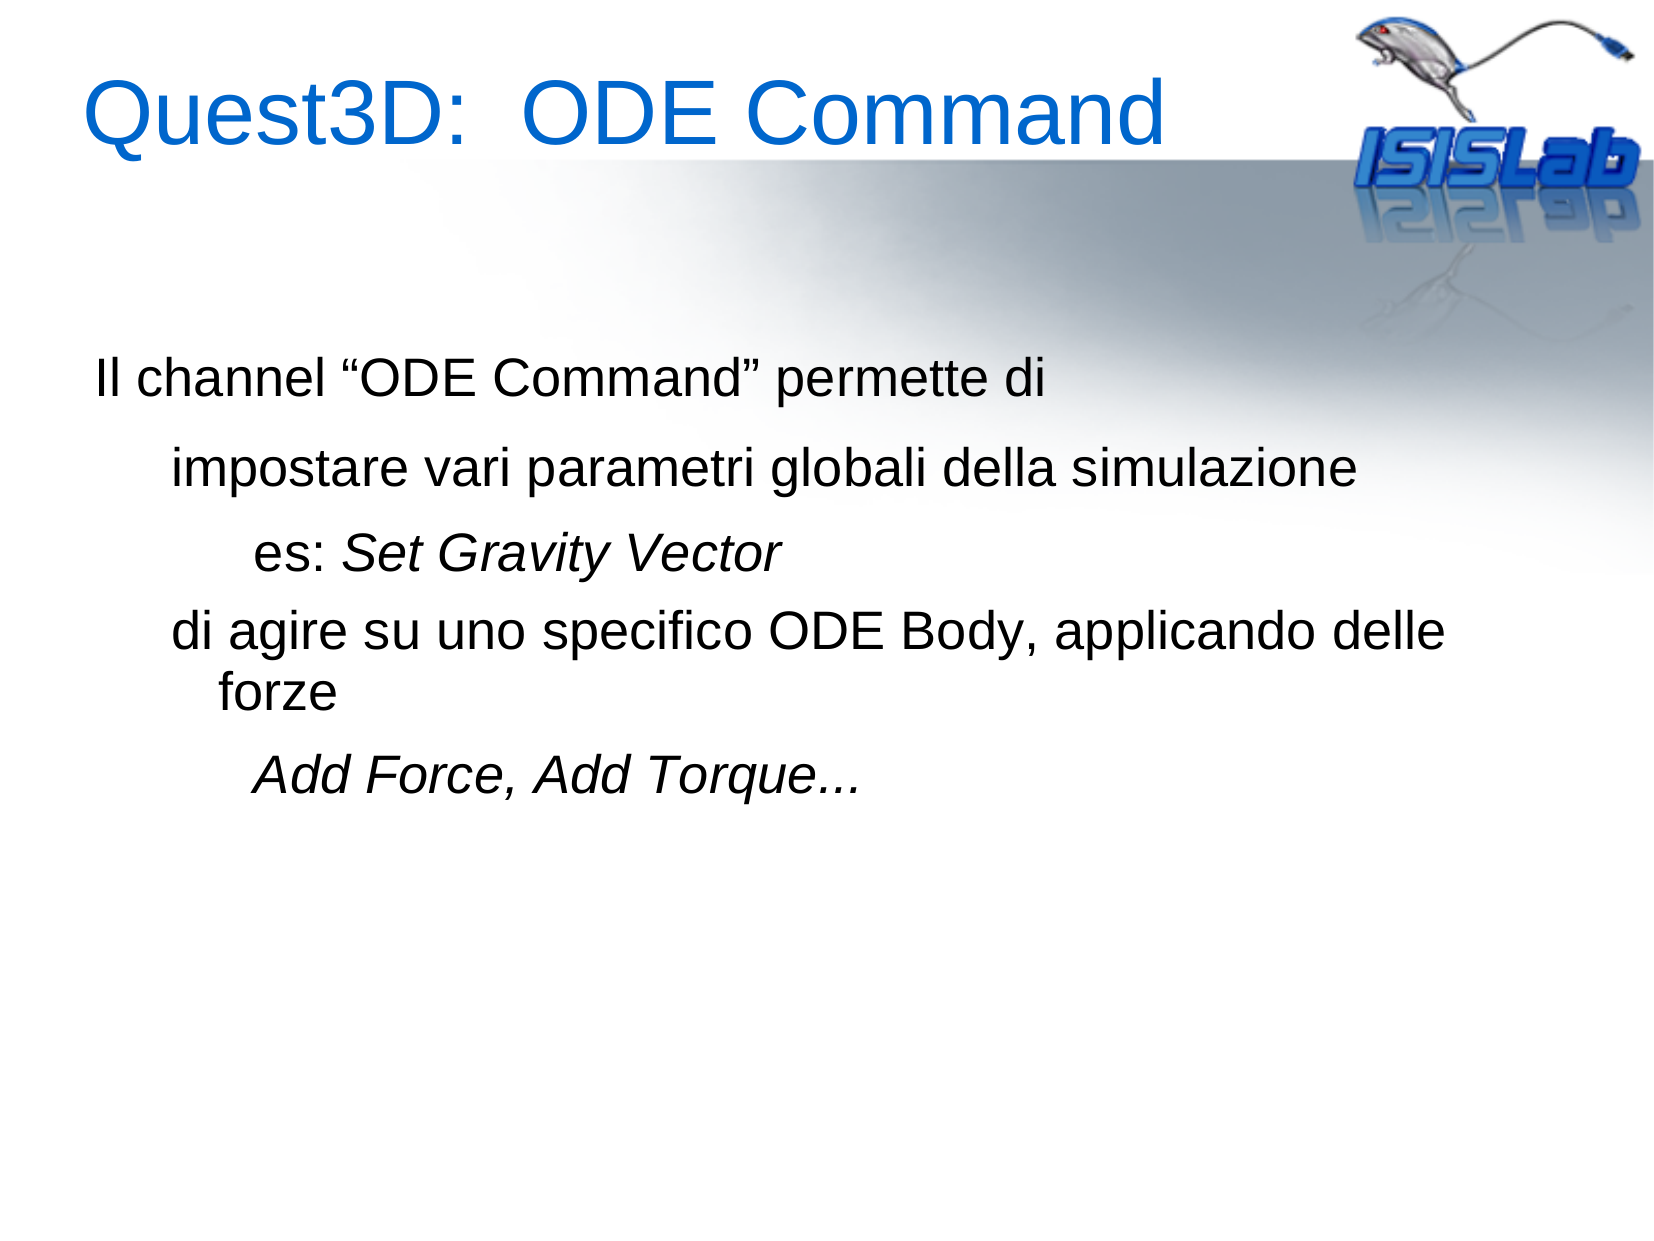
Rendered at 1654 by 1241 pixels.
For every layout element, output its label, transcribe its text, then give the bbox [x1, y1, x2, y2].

title Quest3D: ODE Command [82, 49, 1571, 178]
list Il channel “ODE Command” permette di impostare vari parametri globali della simulazione es: Set Gravity Vector di agire su uno specifico ODE Body, applicando delle forze Add Force, Add Torque... [76, 347, 1565, 1034]
picture [0, 0, 1654, 1241]
